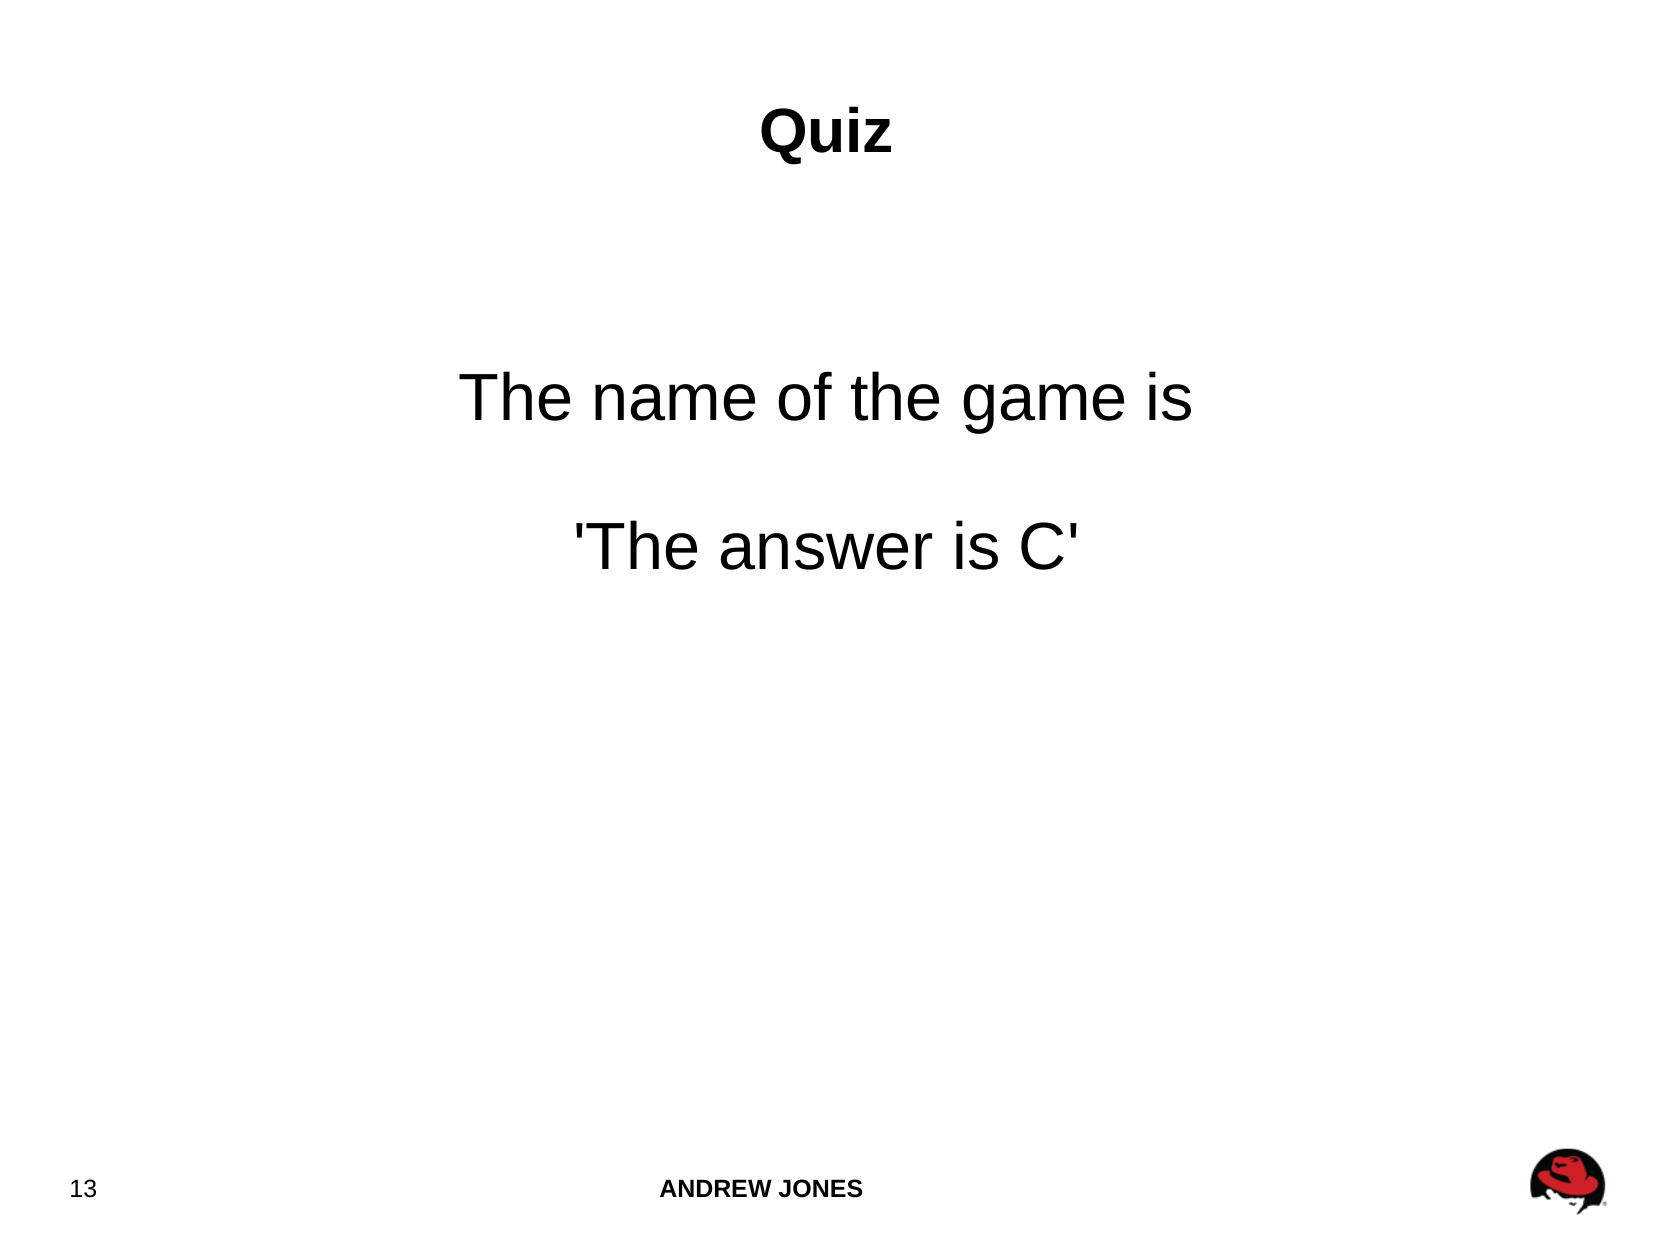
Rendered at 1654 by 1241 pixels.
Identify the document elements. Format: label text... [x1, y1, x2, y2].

subtitle The name of the game is 'The answer is C' [82, 45, 1571, 1031]
picture [1529, 1146, 1613, 1224]
